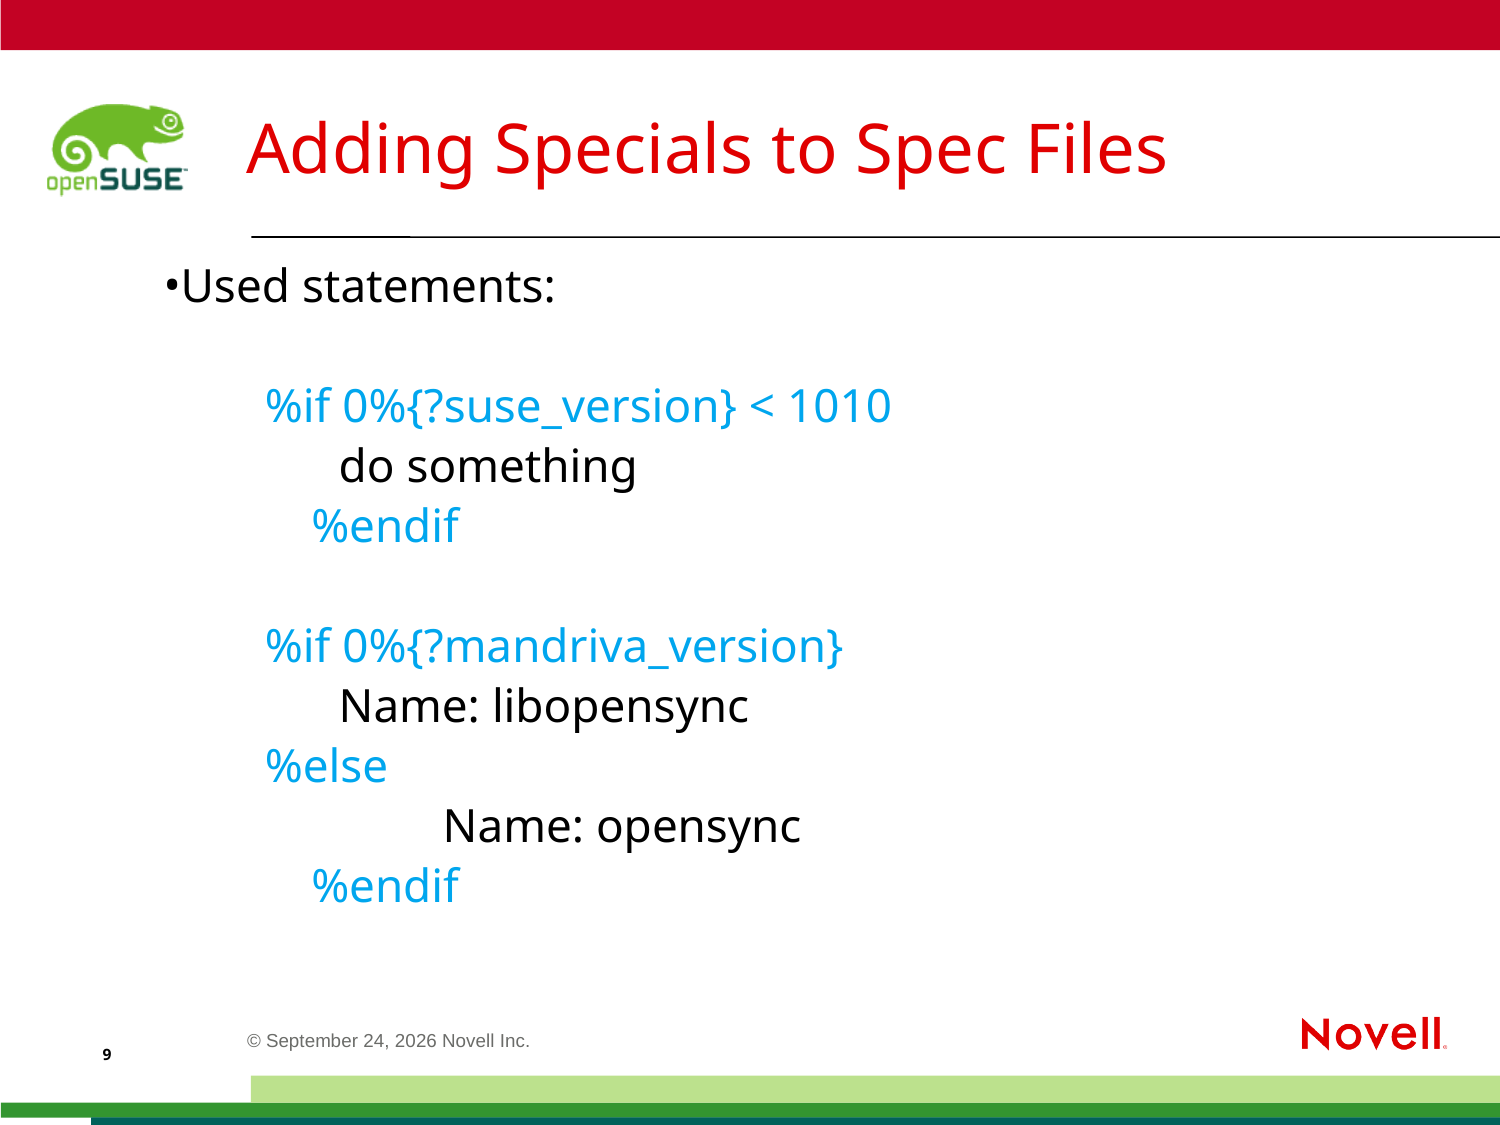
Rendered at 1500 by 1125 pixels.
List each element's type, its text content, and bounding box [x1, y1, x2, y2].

picture [1295, 1011, 1453, 1056]
title Adding Specials to Spec Files [246, 68, 1409, 231]
picture [47, 104, 188, 197]
list Used statements: %if 0%{?suse_version} < 1010 do something %endif %if 0%{?mandriva_version} Name: libopensync %else Name: opensync %endif [163, 254, 1404, 820]
